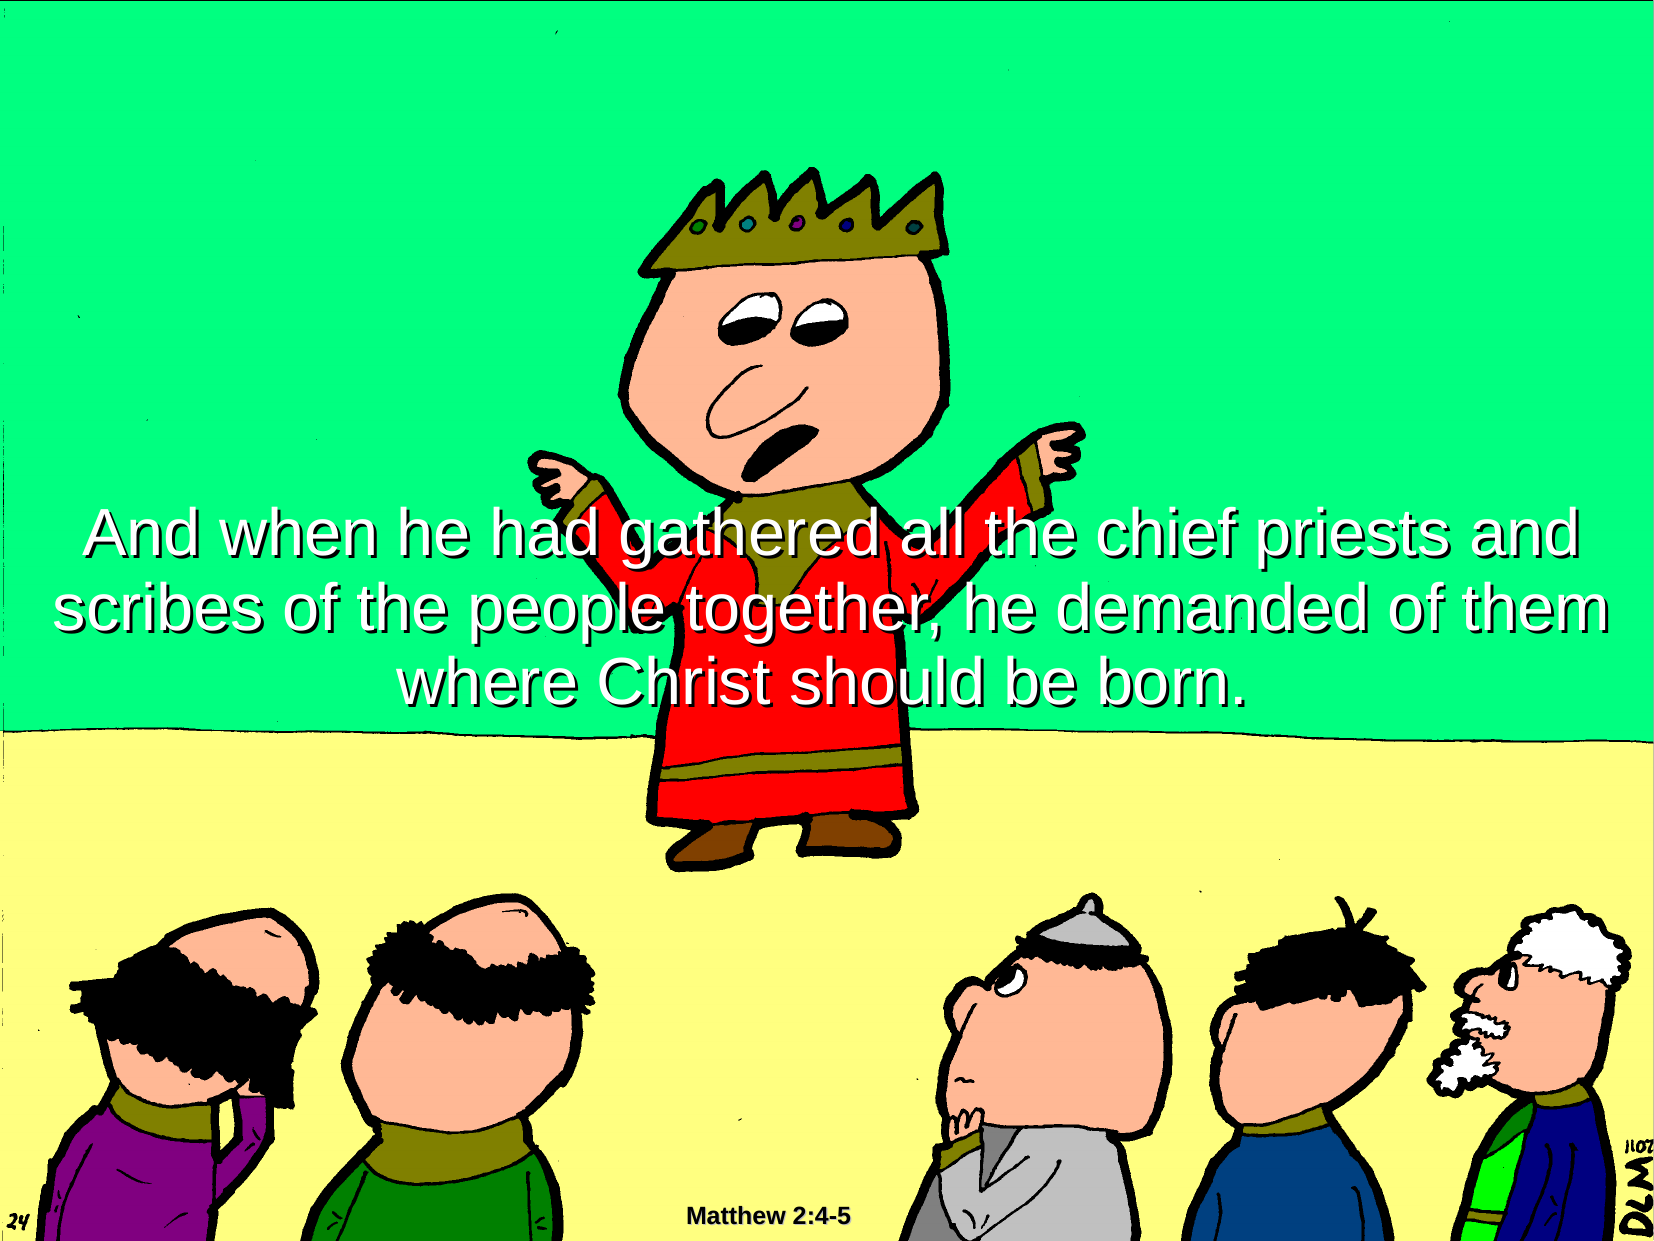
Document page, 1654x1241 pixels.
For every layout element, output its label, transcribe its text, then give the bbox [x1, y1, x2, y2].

text_box Matthew 2:4-5 [0, 1194, 1538, 1239]
picture [0, 727, 1654, 1241]
text_box And when he had gathered all the chief priests and scribes of the people together, he demanded of them where Christ should be born. [0, 487, 1654, 727]
picture [0, 1, 1654, 487]
